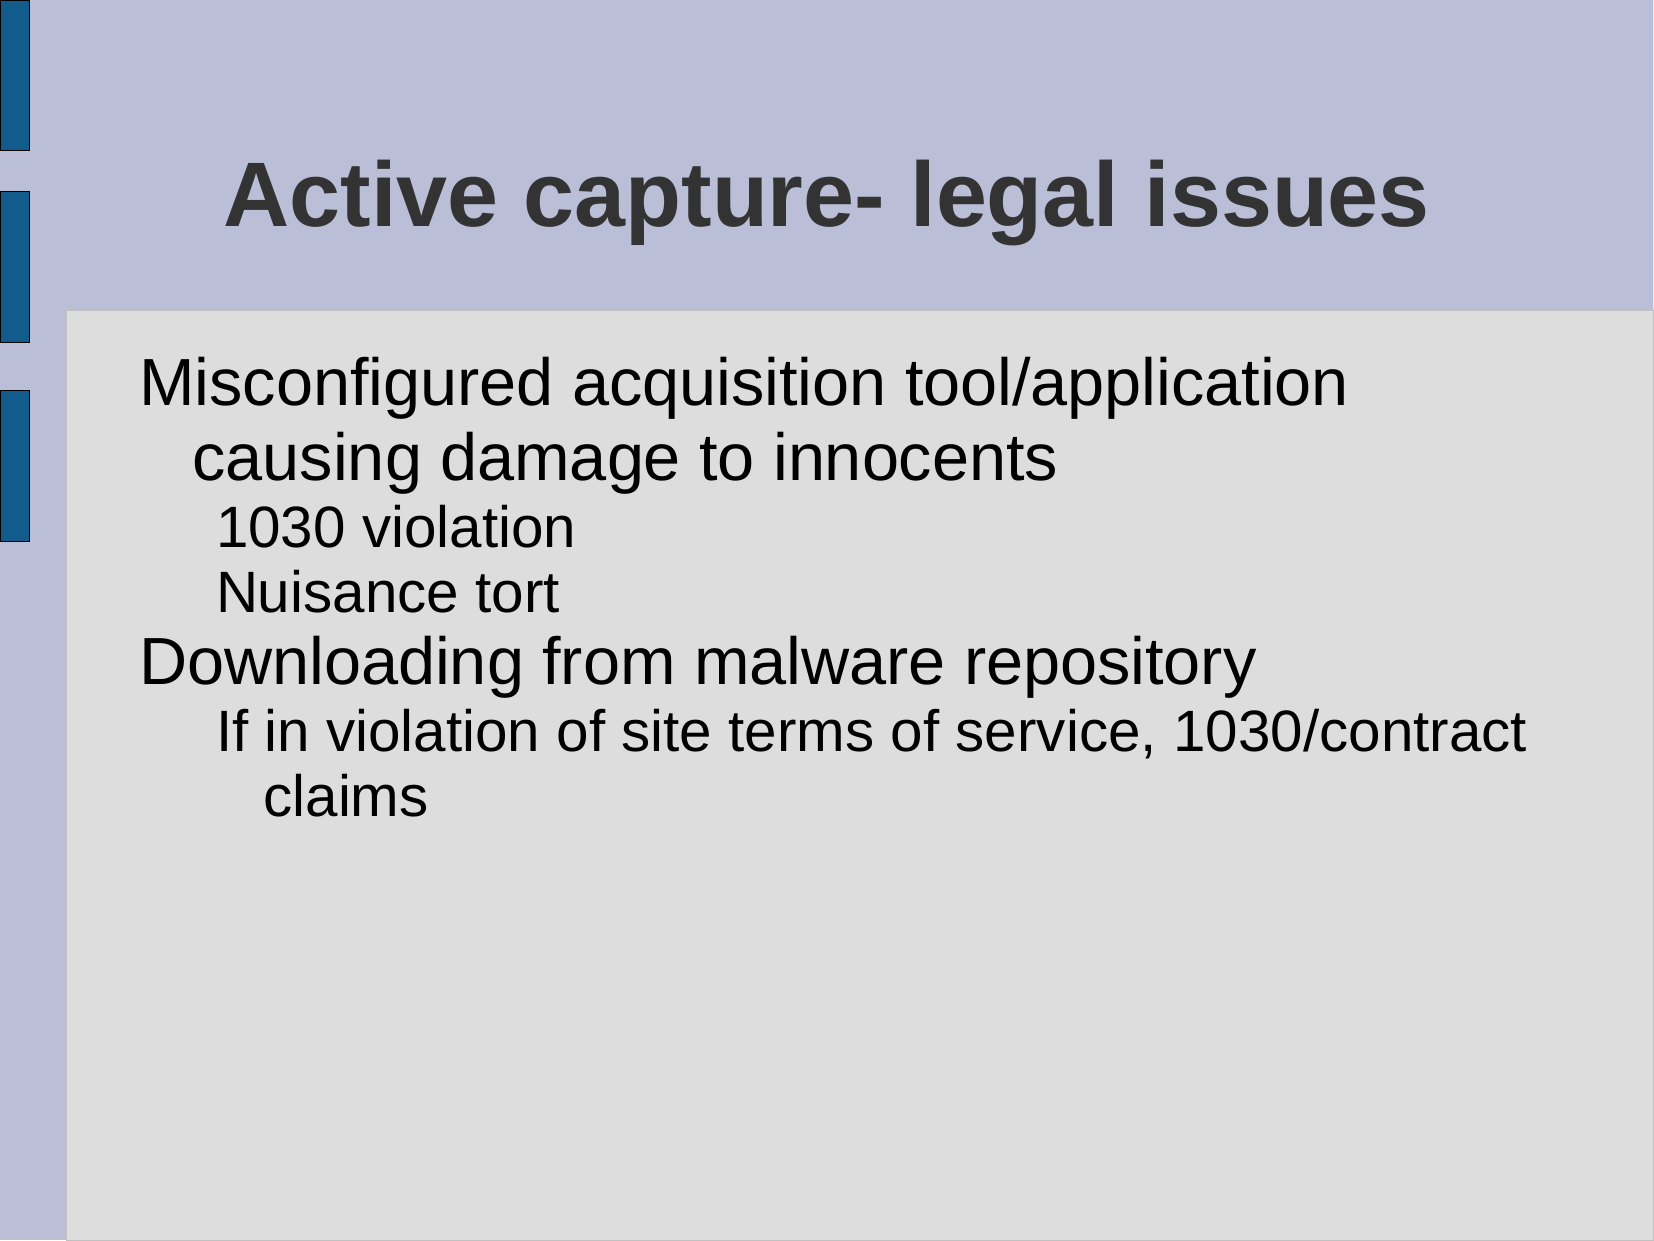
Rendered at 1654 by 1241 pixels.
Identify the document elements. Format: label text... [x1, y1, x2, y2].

list Misconfigured acquisition tool/application causing damage to innocents 1030 violation Nuisance tort Downloading from malware repository If in violation of site terms of service, 1030/contract claims [121, 344, 1534, 1112]
title Active capture- legal issues [121, 98, 1534, 291]
